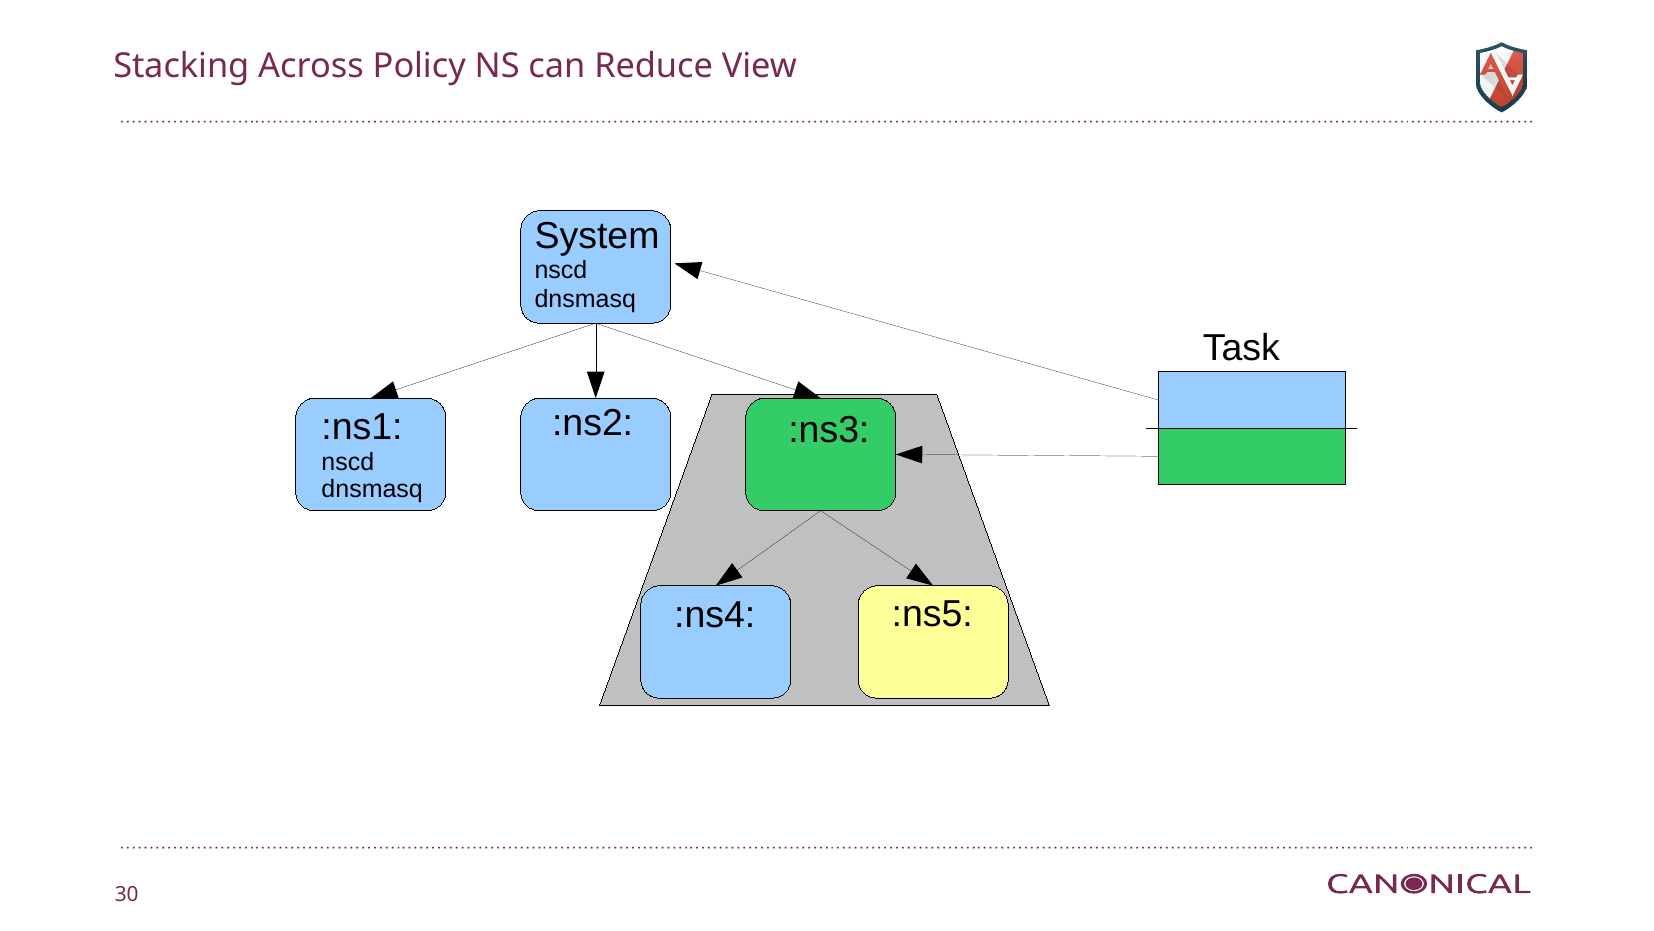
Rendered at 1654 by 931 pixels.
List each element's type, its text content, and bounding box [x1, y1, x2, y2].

picture [111, 845, 1533, 851]
text_box :ns4: [659, 585, 771, 643]
text_box Task [1188, 319, 1295, 377]
text_box [295, 400, 306, 509]
text_box :ns1: nscd dnsmasq [306, 397, 439, 511]
text_box [439, 402, 446, 507]
text_box [599, 394, 1050, 706]
text_box [529, 320, 663, 324]
text_box System nscd dnsmasq [519, 206, 675, 320]
text_box :ns3: [773, 401, 885, 459]
picture [111, 33, 1546, 124]
text_box [520, 398, 671, 511]
text_box [1158, 371, 1346, 485]
title Stacking Across Policy NS can Reduce View [113, 48, 1382, 81]
text_box :ns2: [537, 394, 649, 452]
text_box :ns5: [876, 585, 988, 642]
